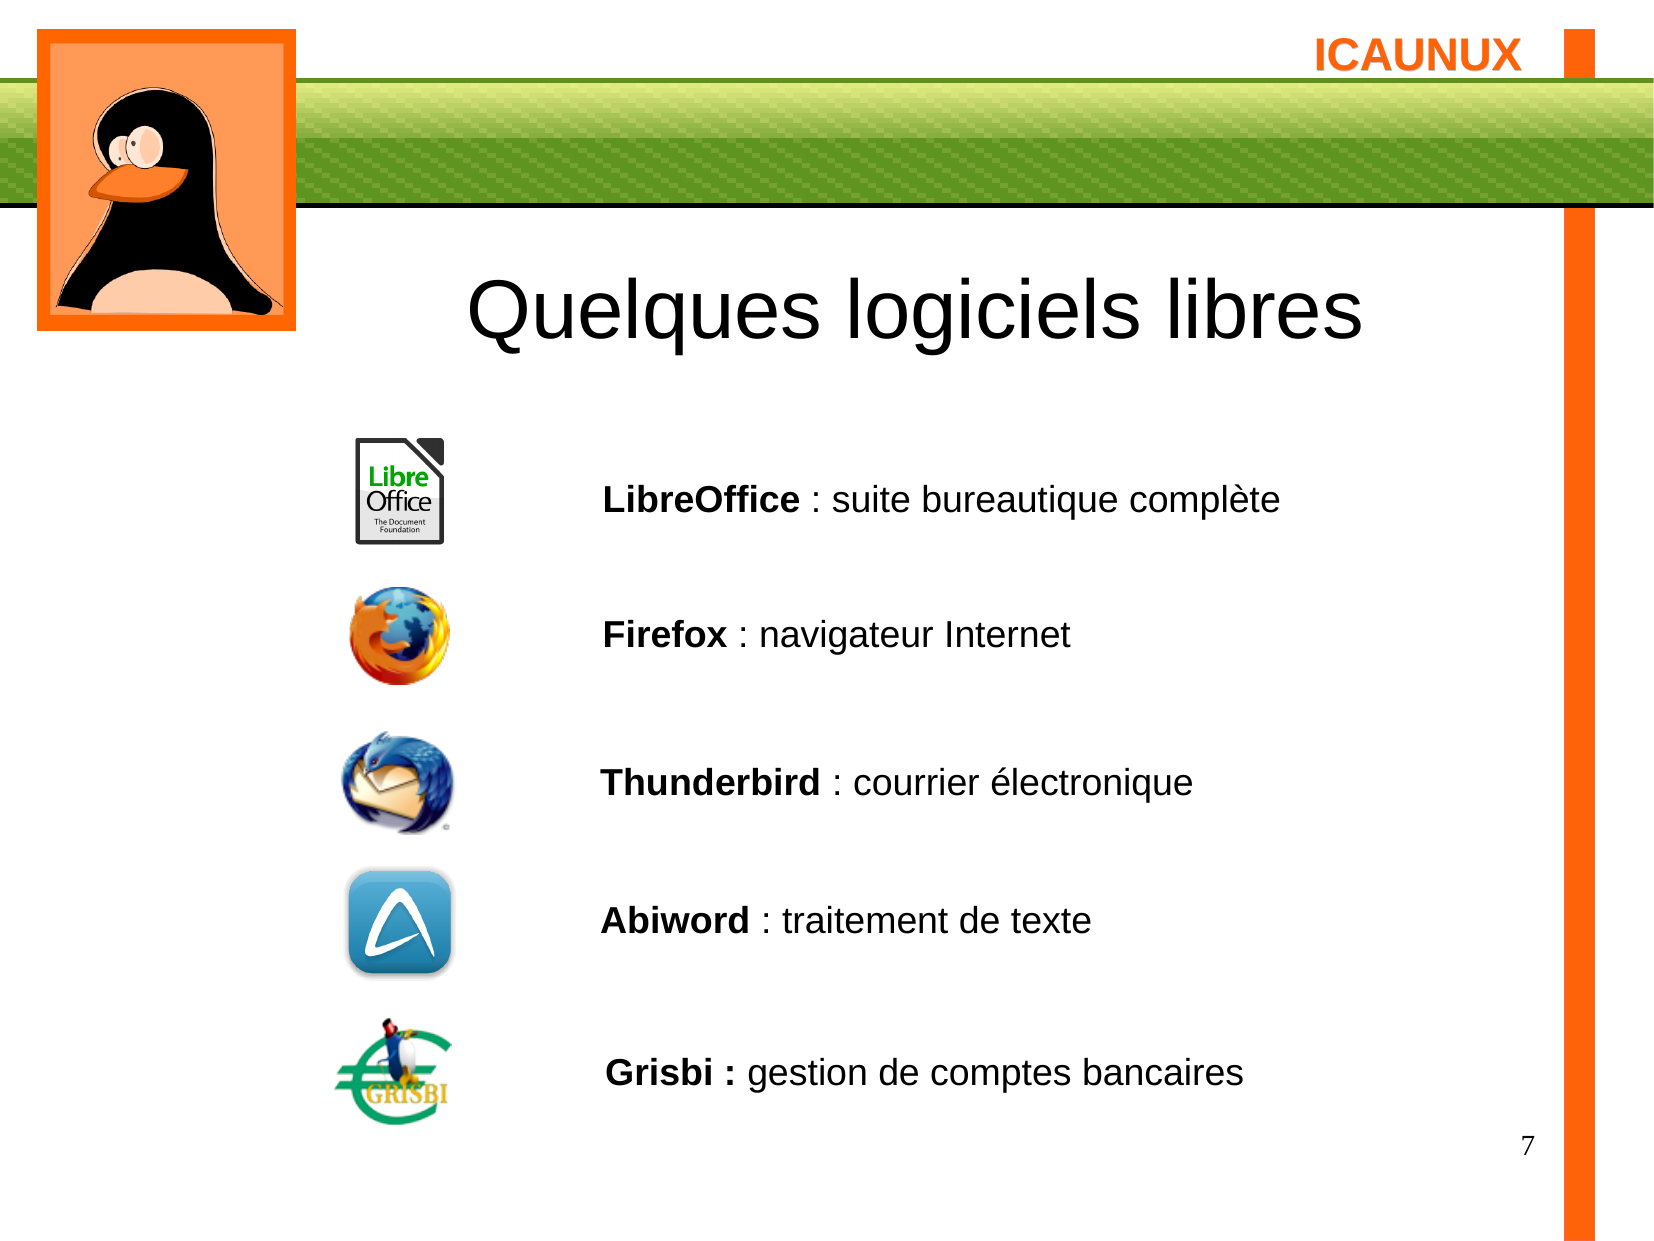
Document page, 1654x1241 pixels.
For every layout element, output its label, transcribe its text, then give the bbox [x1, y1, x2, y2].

picture [340, 431, 459, 550]
picture [0, 29, 1654, 331]
picture [342, 866, 457, 981]
picture [338, 730, 457, 835]
text_box Thunderbird : courrier électronique [585, 754, 1359, 818]
text_box Abiword : traitement de texte [585, 892, 1413, 956]
text_box Firefox : navigateur Internet [587, 606, 1087, 670]
picture [349, 587, 450, 685]
title Quelques logiciels libres [324, 236, 1506, 385]
text_box Grisbi : gestion de comptes bancaires [590, 1044, 1418, 1108]
picture [334, 1012, 452, 1130]
text_box LibreOffice : suite bureautique complète [587, 470, 1297, 535]
